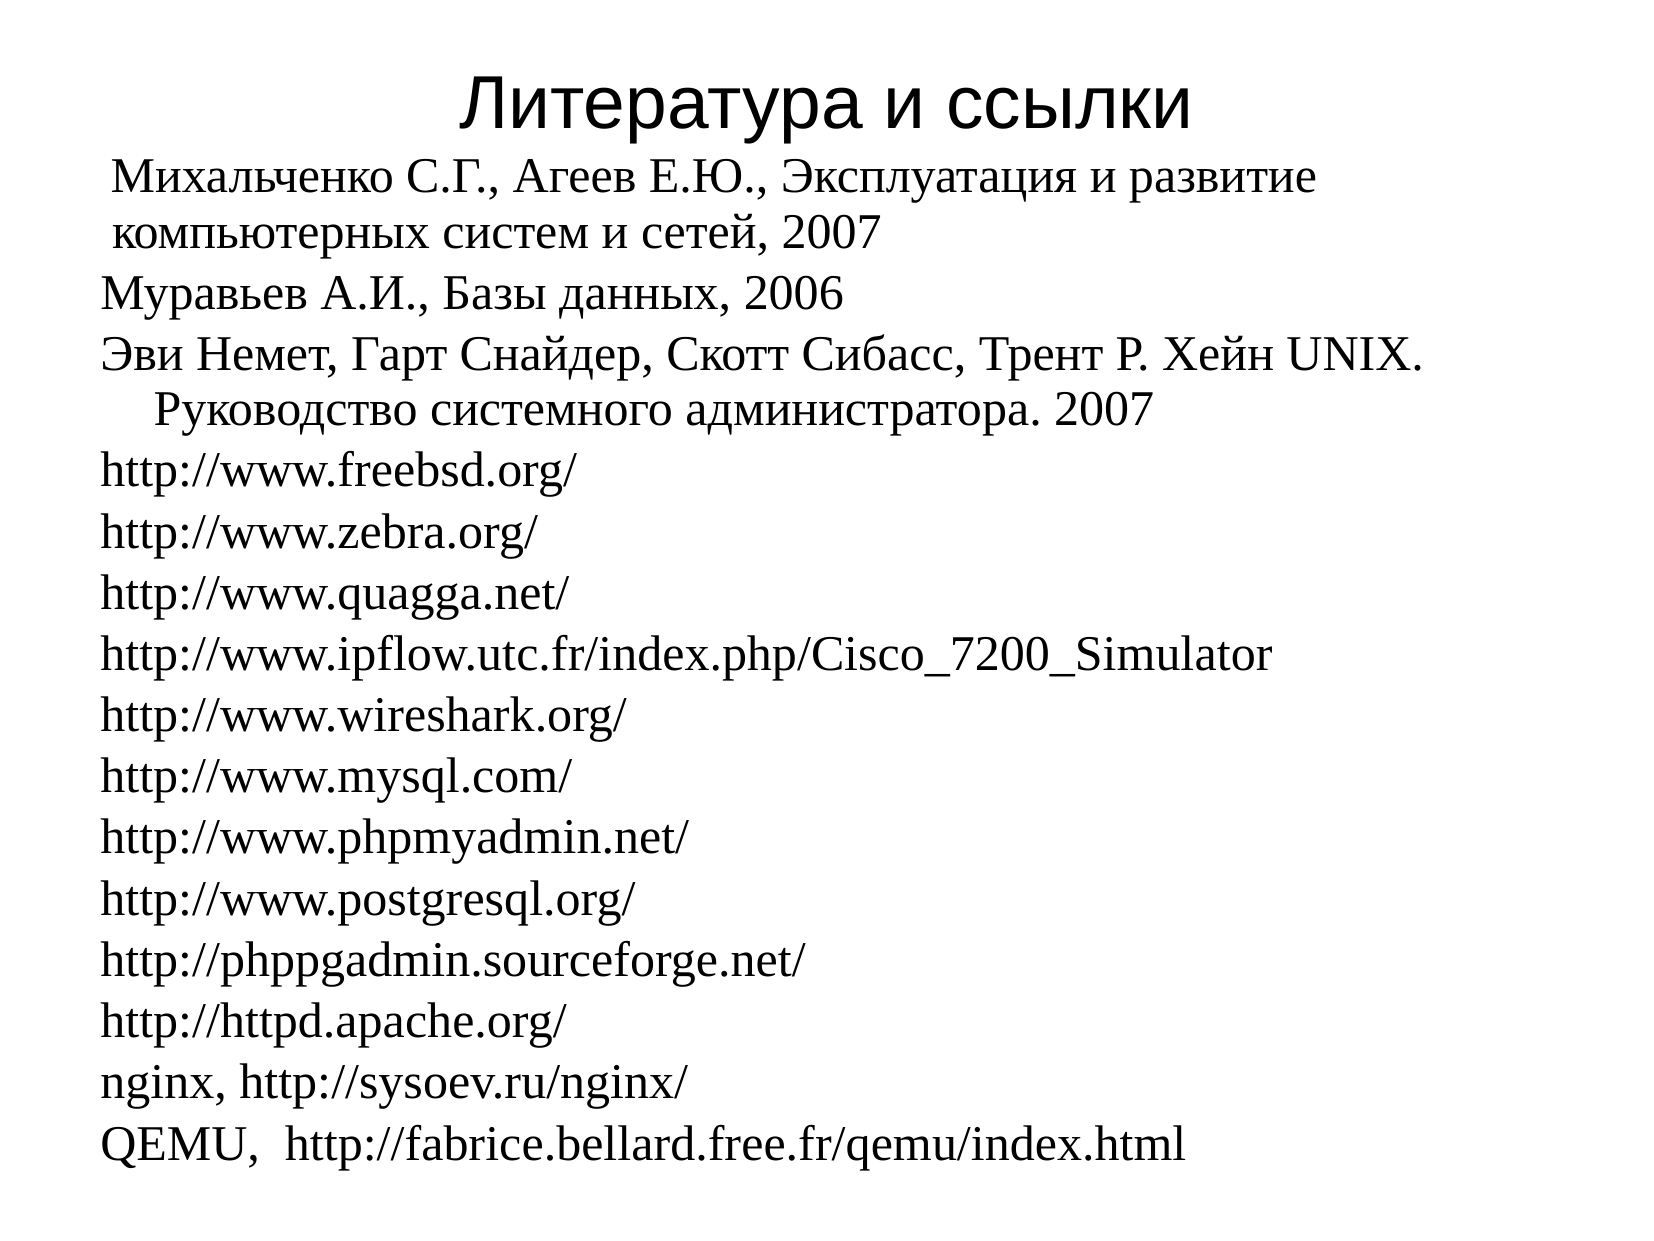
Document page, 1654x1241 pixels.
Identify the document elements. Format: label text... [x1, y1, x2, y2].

title Литература и ссылки [82, 56, 1571, 147]
list Михальченко С.Г., Агеев Е.Ю., Эксплуатация и развитие компьютерных систем и сетей, 2007 Муравьев А.И., Базы данных, 2006 Эви Немет, Гарт Снайдер, Скотт Сибасс, Трент Р. Хейн UNIX. Руководство системного администратора. 2007 http://www.freebsd.org/ http://www.zebra.org/ http://www.quagga.net/ http://www.ipflow.utc.fr/index.php/Cisco_7200_Simulator http://www.wireshark.org/ http://www.mysql.com/ http://www.phpmyadmin.net/ http://www.postgresql.org/ http://phppgadmin.sourceforge.net/ http://httpd.apache.org/ nginx, http://sysoev.ru/nginx/ QEMU, http://fabrice.bellard.free.fr/qemu/index.html [82, 147, 1571, 1171]
